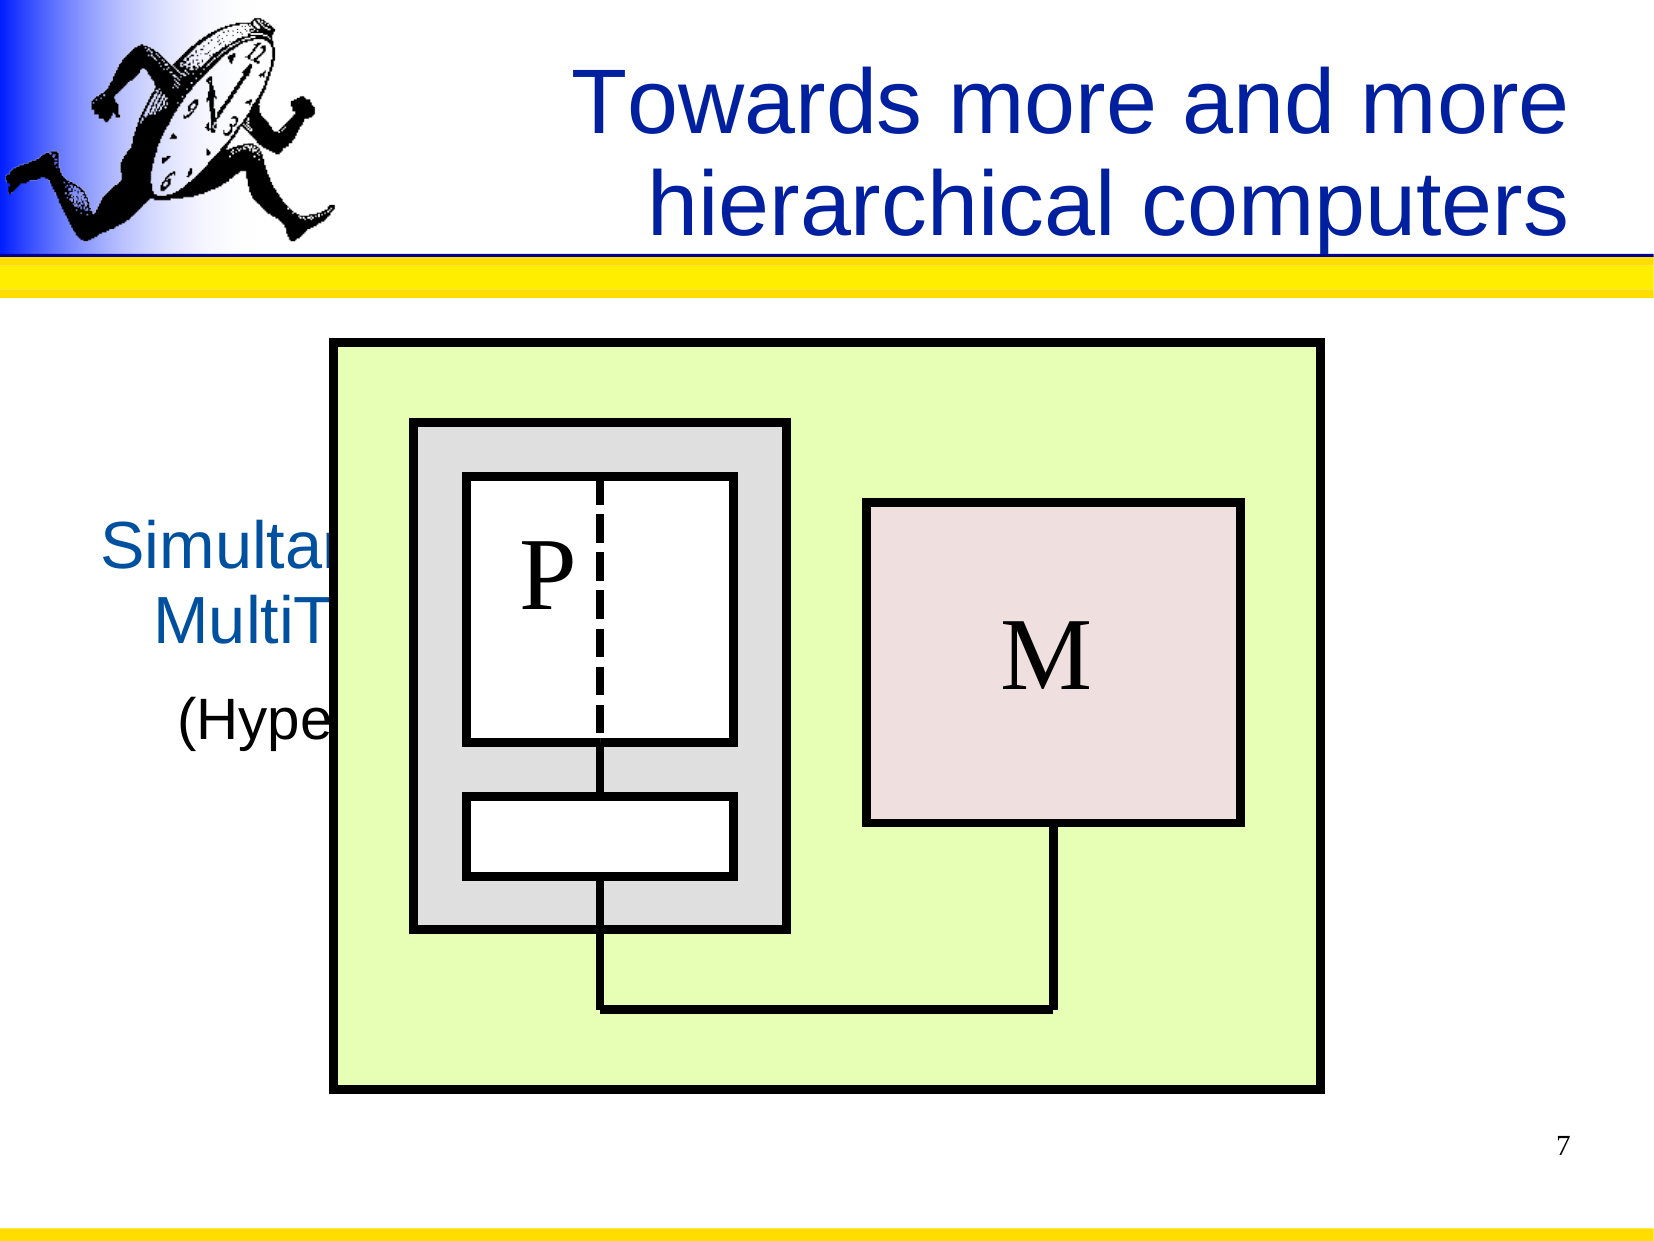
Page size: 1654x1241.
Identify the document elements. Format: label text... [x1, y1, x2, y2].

list Simultaneous MultiThreading (HyperThreading) [82, 507, 329, 752]
picture [4, 9, 343, 253]
title Towards more and more hierarchical computers [372, 49, 1571, 257]
picture [845, 435, 1572, 998]
